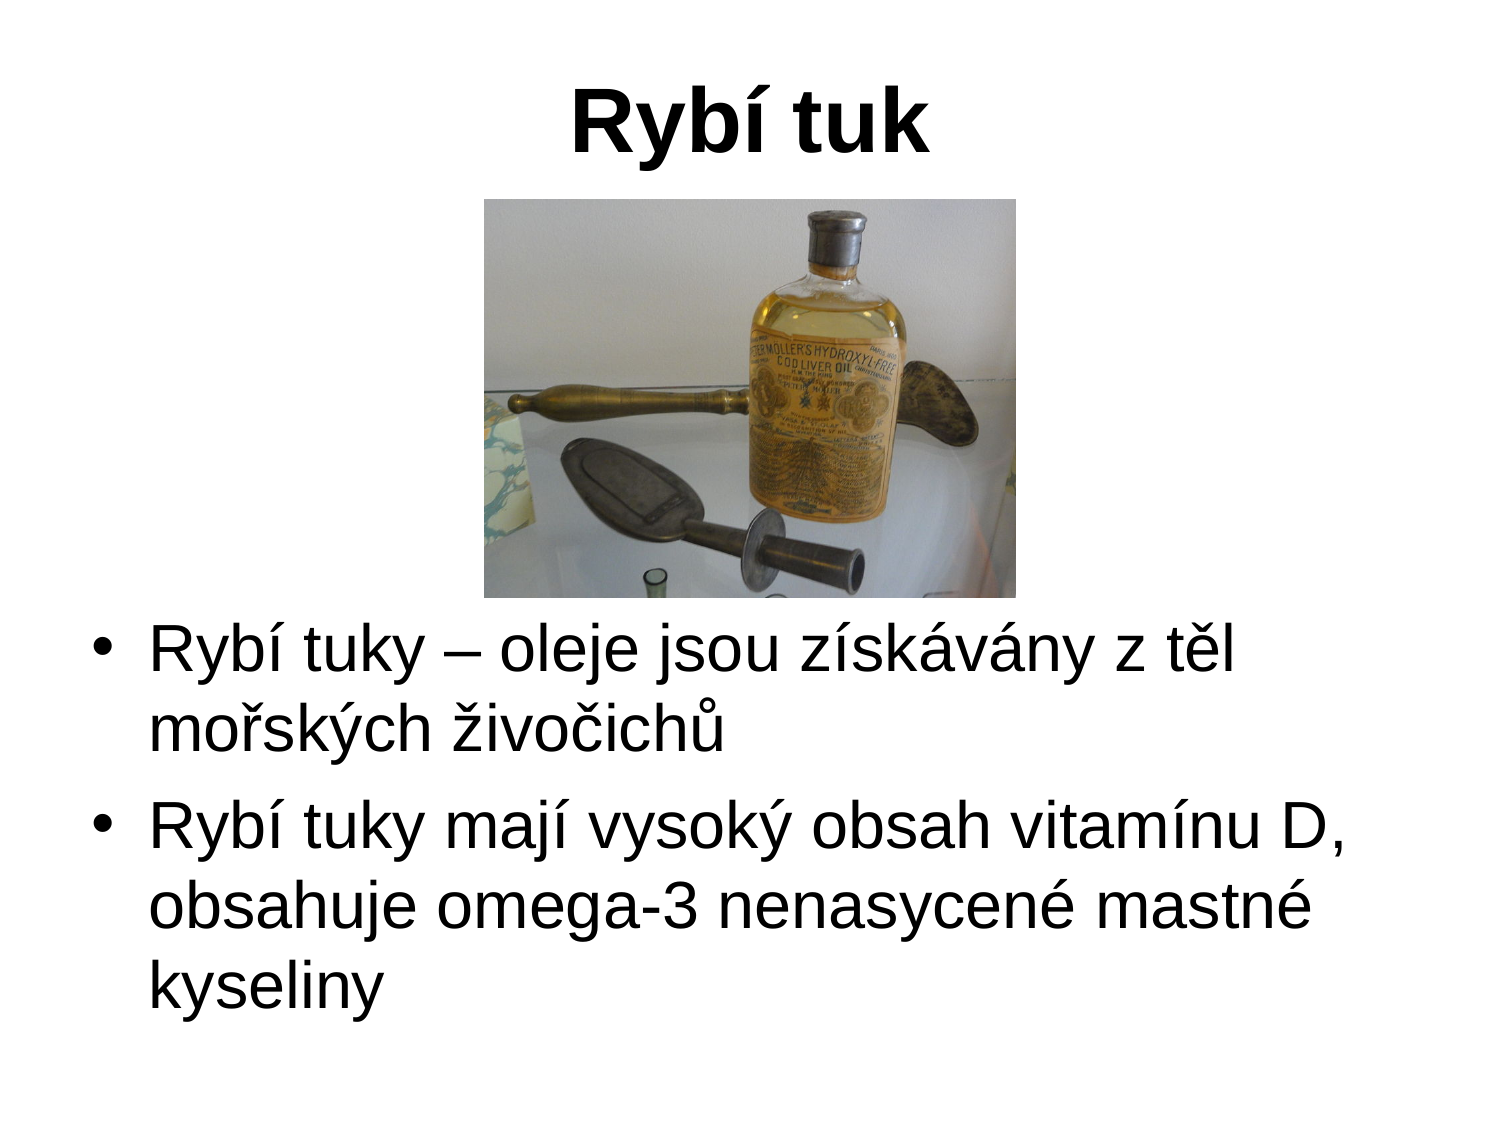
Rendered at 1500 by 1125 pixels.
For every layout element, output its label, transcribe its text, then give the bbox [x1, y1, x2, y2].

list Rybí tuky – oleje jsou získávány z těl mořských živočichů Rybí tuky mají vysoký obsah vitamínu D, obsahuje omega-3 nenasycené mastné kyseliny [76, 597, 1427, 1125]
title Rybí tuk [75, 45, 1426, 188]
picture [484, 199, 1016, 598]
